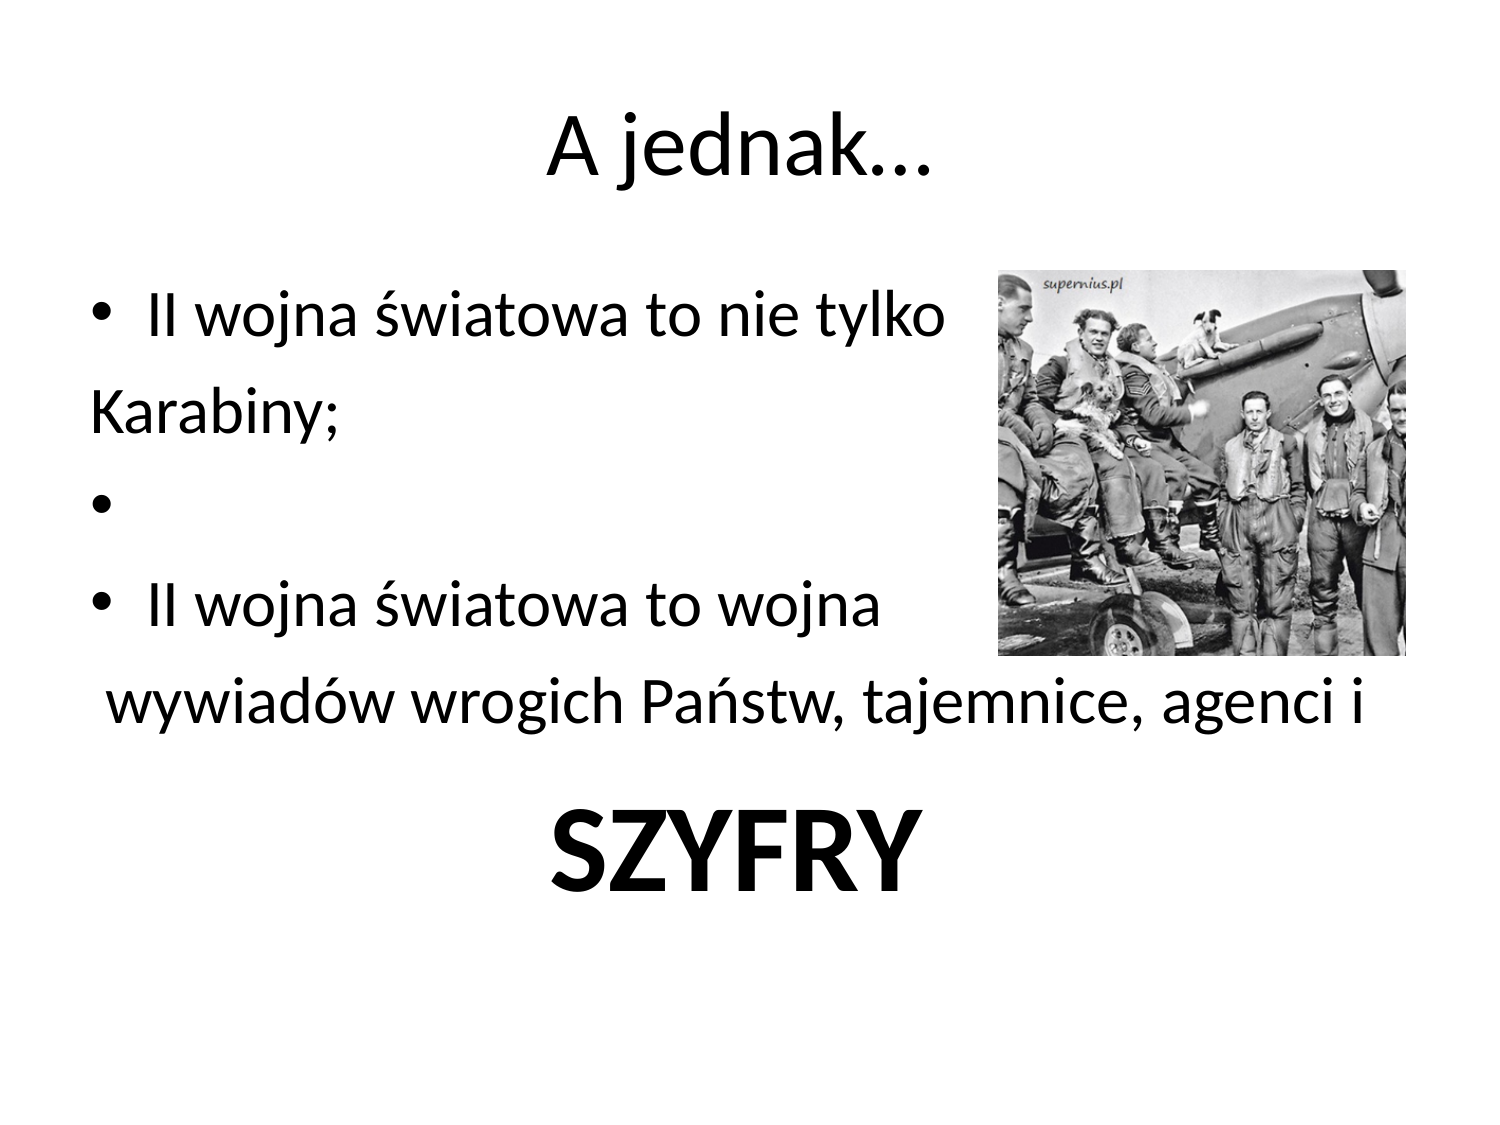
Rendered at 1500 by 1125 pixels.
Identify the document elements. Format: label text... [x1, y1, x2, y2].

list II wojna światowa to nie tylko Karabiny; II wojna światowa to wojna wywiadów wrogich Państw, tajemnice, agenci i SZYFRY [75, 262, 1426, 1005]
title A jednak… [75, 45, 1426, 233]
picture [998, 270, 1406, 656]
